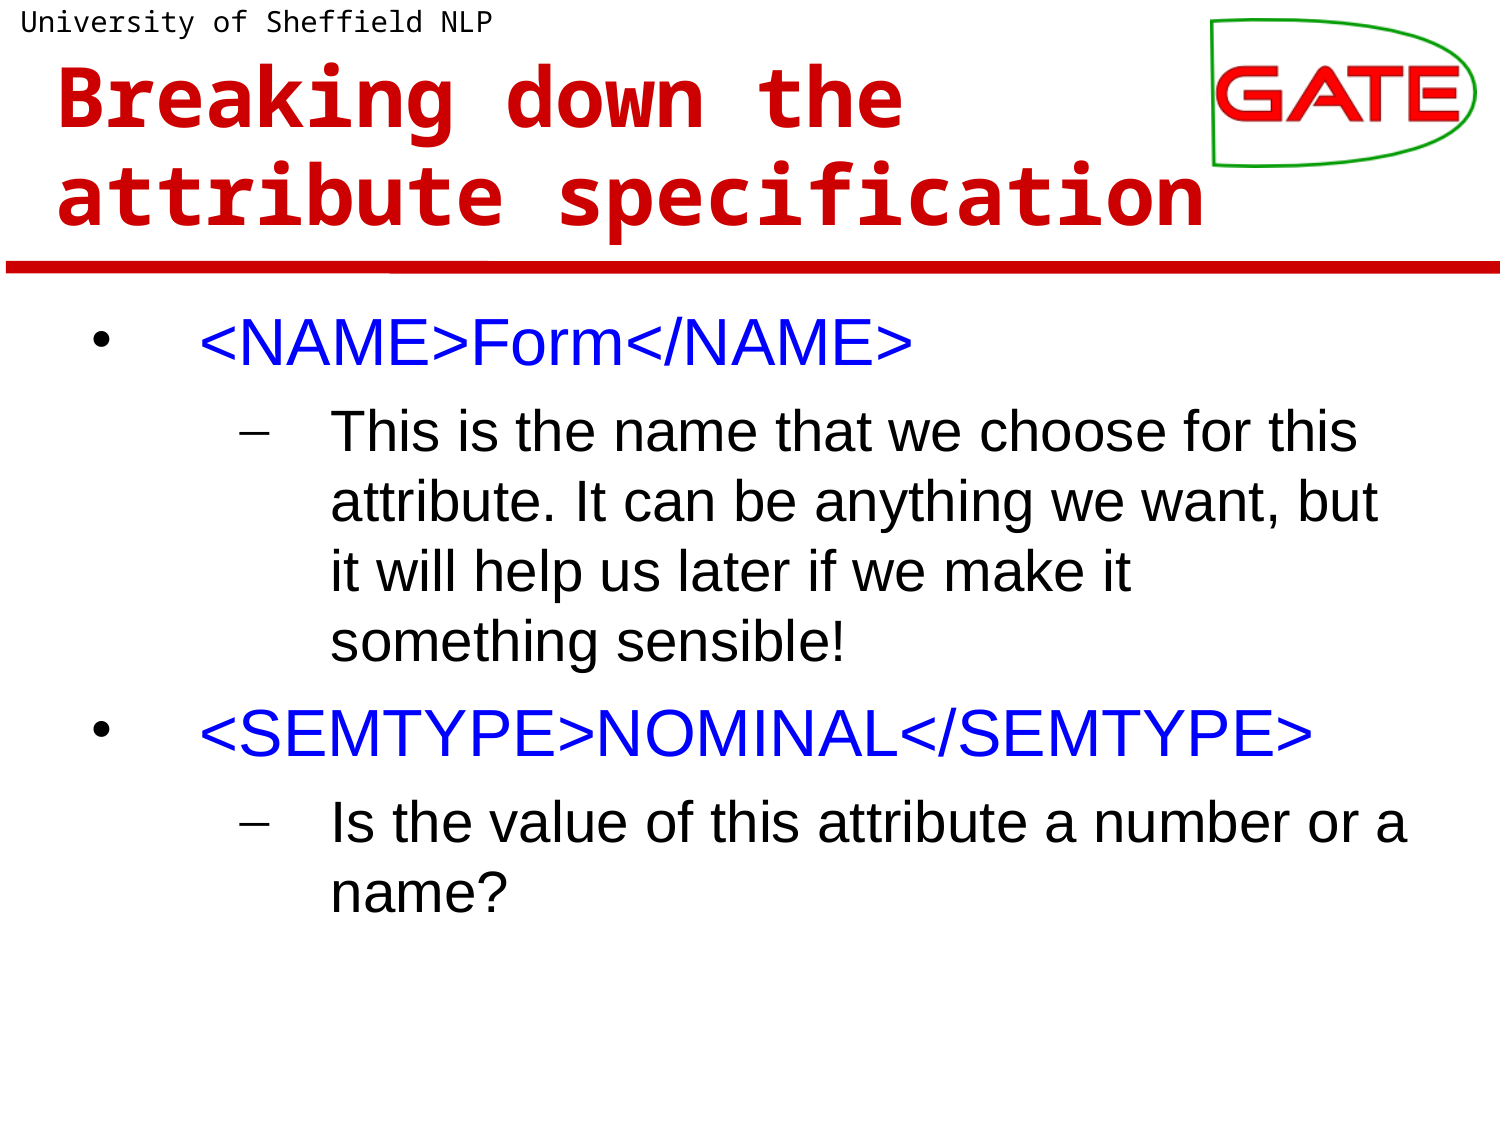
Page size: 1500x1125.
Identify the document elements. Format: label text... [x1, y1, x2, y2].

picture [1210, 18, 1477, 168]
list <NAME>Form</NAME> This is the name that we choose for this attribute. It can be anything we want, but it will help us later if we make it something sensible! <SEMTYPE>NOMINAL</SEMTYPE> Is the value of this attribute a number or a name? [75, 290, 1425, 1034]
title Breaking down the attribute specification [41, 37, 1391, 254]
